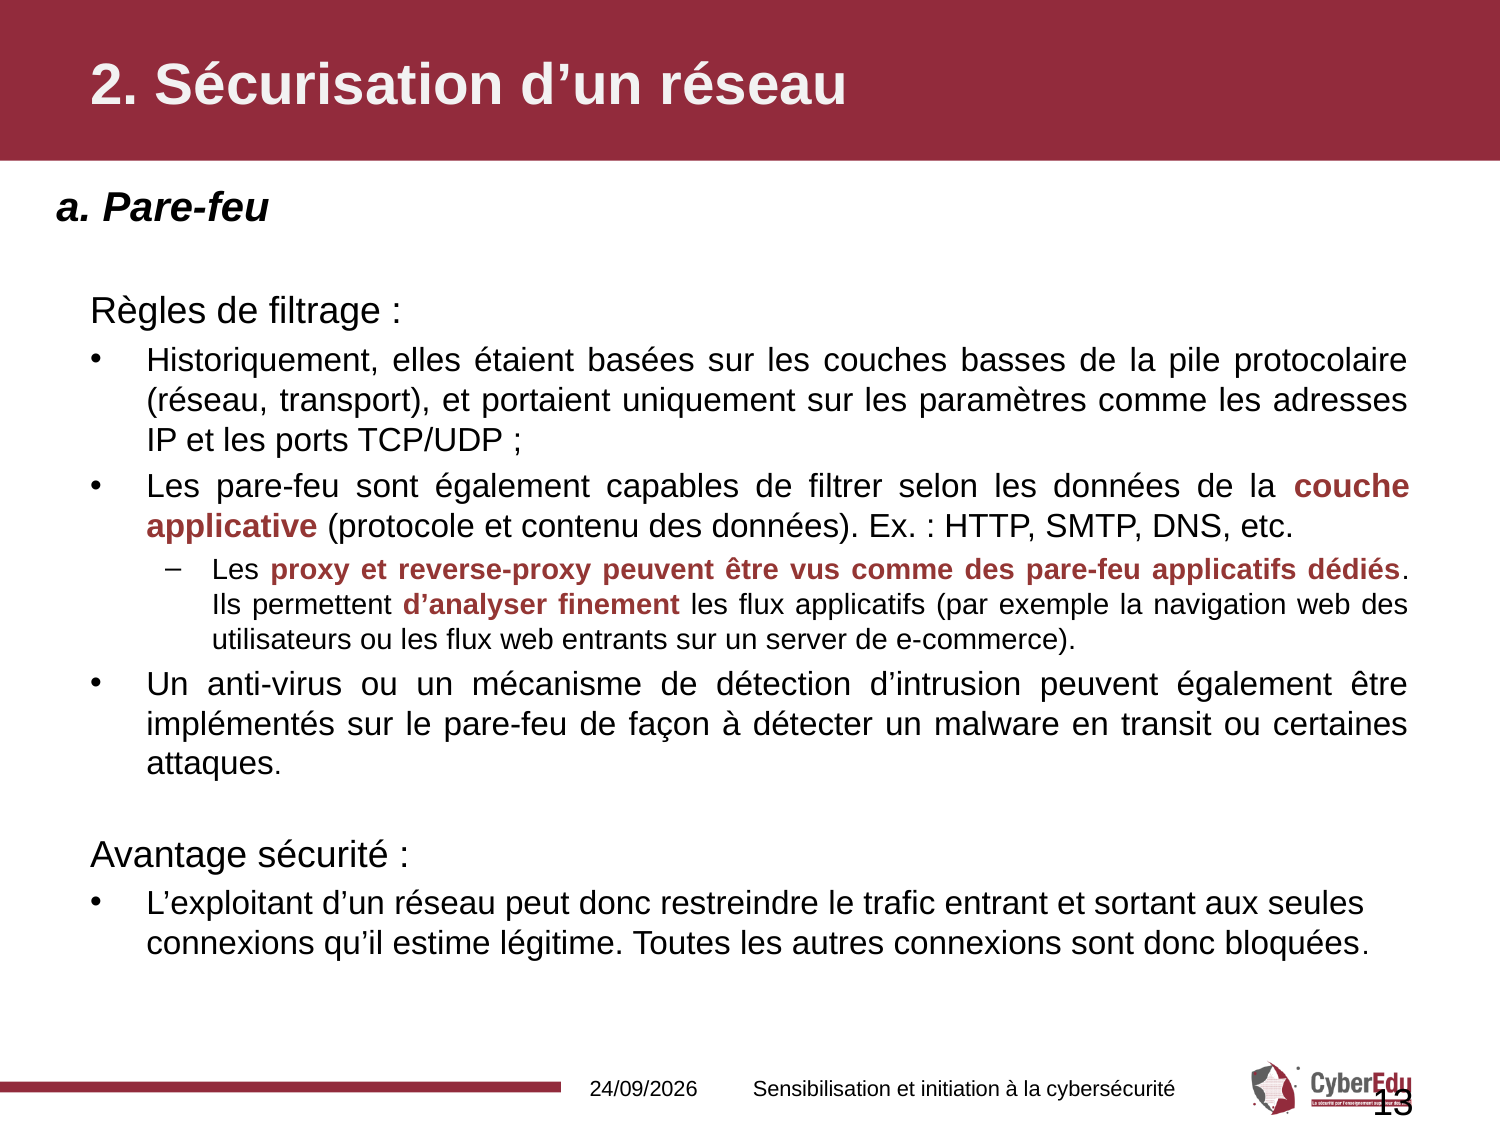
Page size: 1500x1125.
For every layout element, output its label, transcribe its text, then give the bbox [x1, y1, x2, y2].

title 2. Sécurisation d’un réseau [75, 1, 1425, 161]
list Règles de filtrage : Historiquement, elles étaient basées sur les couches basses de la pile protocolaire (réseau, transport), et portaient uniquement sur les paramètres comme les adresses IP et les ports TCP/UDP ; Les pare-feu sont également capables de filtrer selon les données de la couche applicative (protocole et contenu des données). Ex. : HTTP, SMTP, DNS, etc. Les proxy et reverse-proxy peuvent être vus comme des pare-feu applicatifs dédiés. Ils permettent d’analyser finement les flux applicatifs (par exemple la navigation web des utilisateurs ou les flux web entrants sur un server de e-commerce). Un anti-virus ou un mécanisme de détection d’intrusion peuvent également être implémentés sur le pare-feu de façon à détecter un malware en transit ou certaines attaques. Avantage sécurité : L’exploitant d’un réseau peut donc restreindre le trafic entrant et sortant aux seules connexions qu’il estime légitime. Toutes les autres connexions sont donc bloquées. [75, 278, 1425, 1035]
footer Sensibilisation et initiation à la cybersécurité [738, 1057, 1236, 1118]
slide_number 15/11/2020 [561, 1057, 727, 1118]
text_box a. Pare-feu [41, 172, 1471, 268]
picture [1246, 1060, 1412, 1115]
